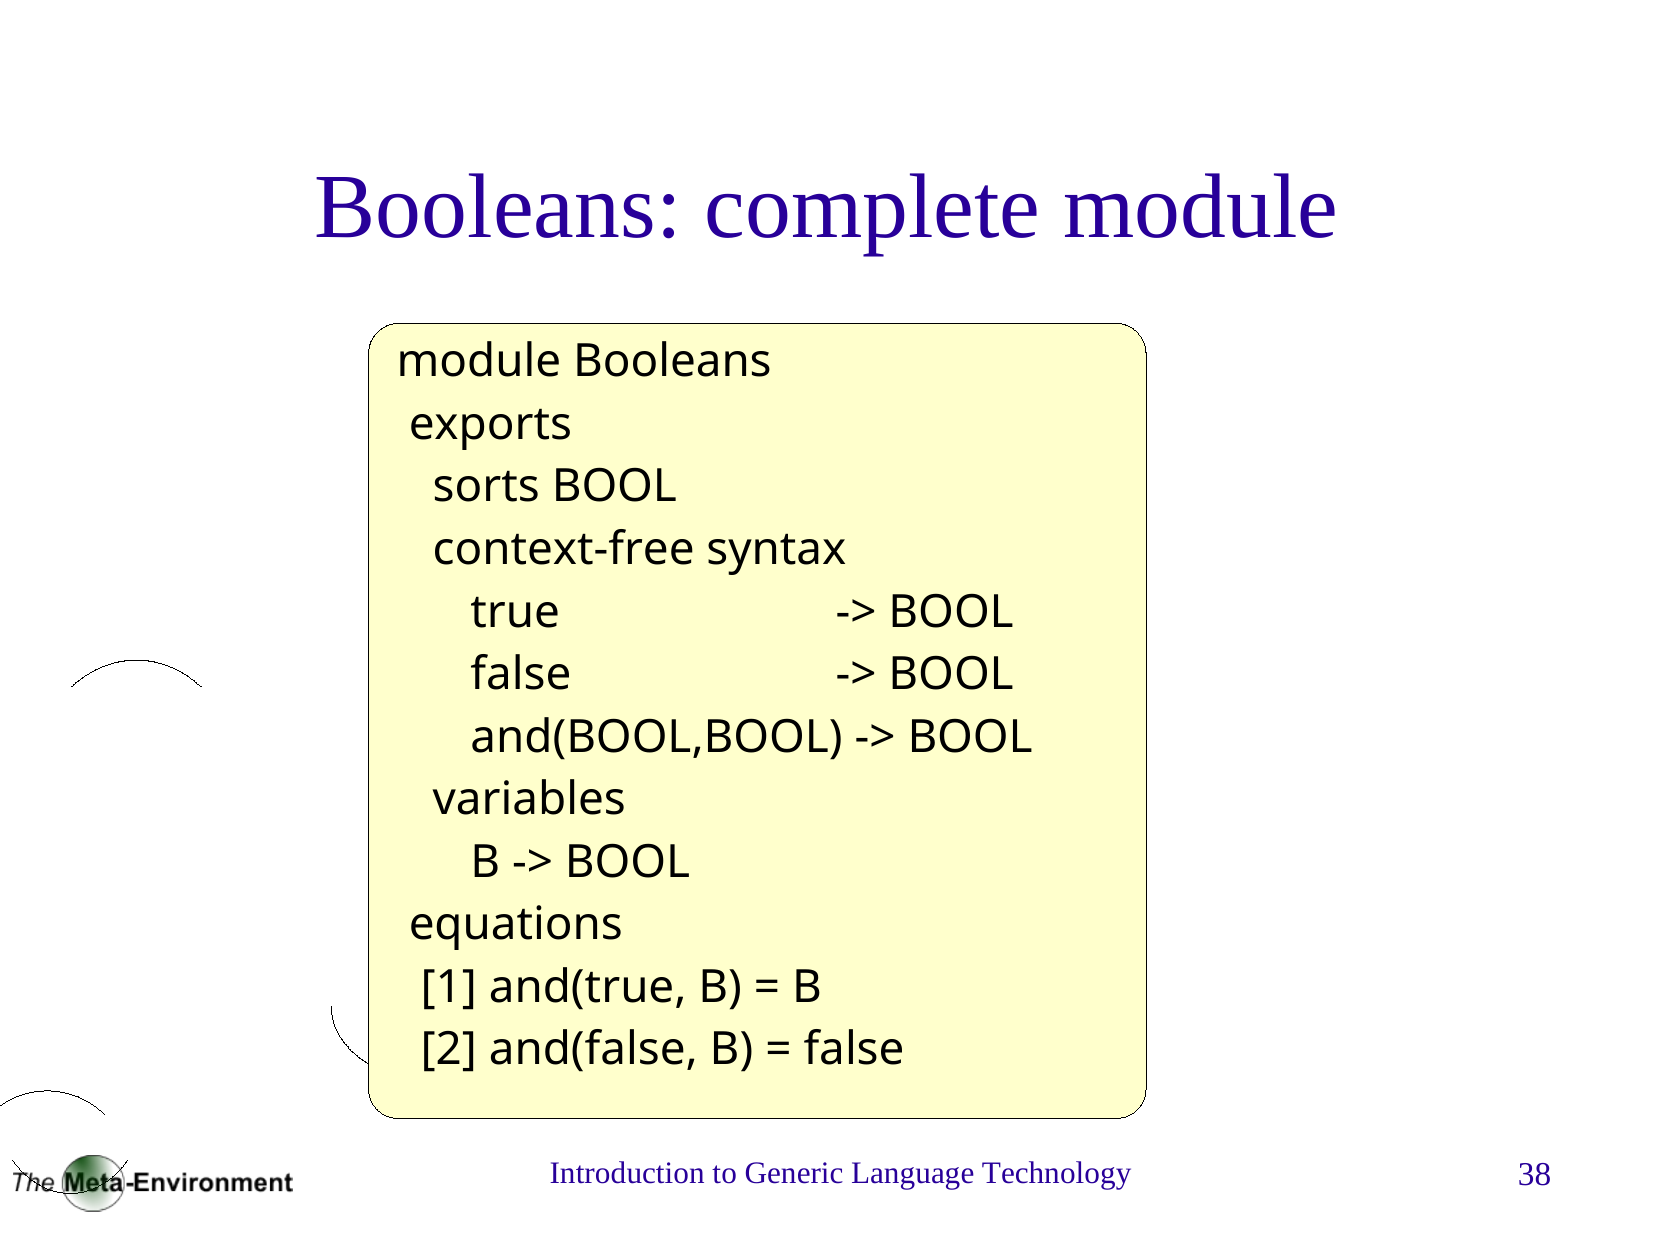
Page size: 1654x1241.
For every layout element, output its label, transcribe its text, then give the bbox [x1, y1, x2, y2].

title Booleans: complete module [121, 102, 1534, 311]
text_box module Booleans exports sorts BOOL context-free syntax true -> BOOL false -> BOOL and(BOOL,BOOL) -> BOOL variables B -> BOOL equations [1] and(true, B) = B [2] and(false, B) = false [396, 327, 1109, 1161]
text_box [368, 323, 1147, 1119]
picture [13, 1155, 293, 1212]
